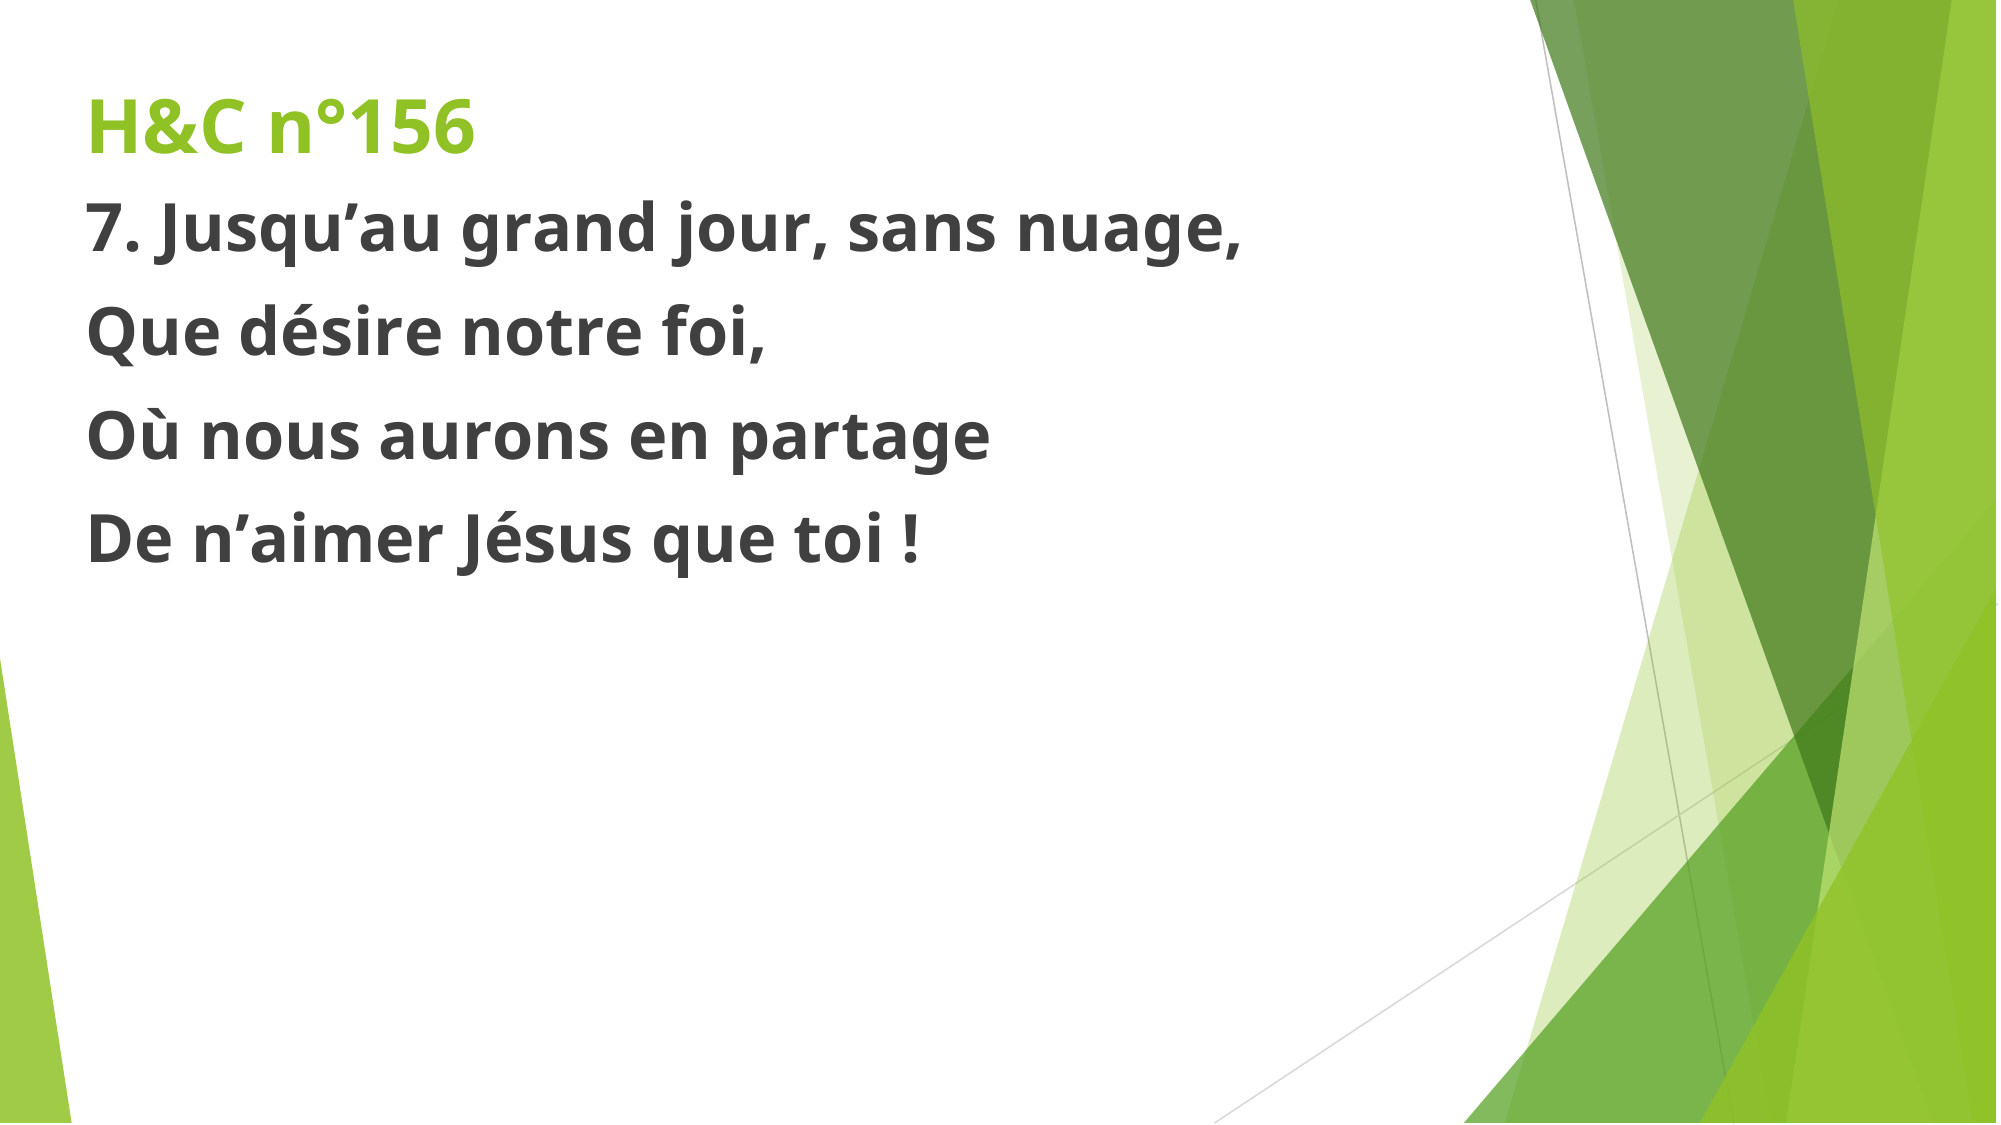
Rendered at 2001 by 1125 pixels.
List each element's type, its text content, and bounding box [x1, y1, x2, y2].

text_box H&C n°156 [70, 70, 603, 165]
text_box 7. Jusqu’au grand jour, sans nuage, Que désire notre foi, Où nous aurons en partage De n’aimer Jésus que toi ! [70, 165, 1985, 1079]
